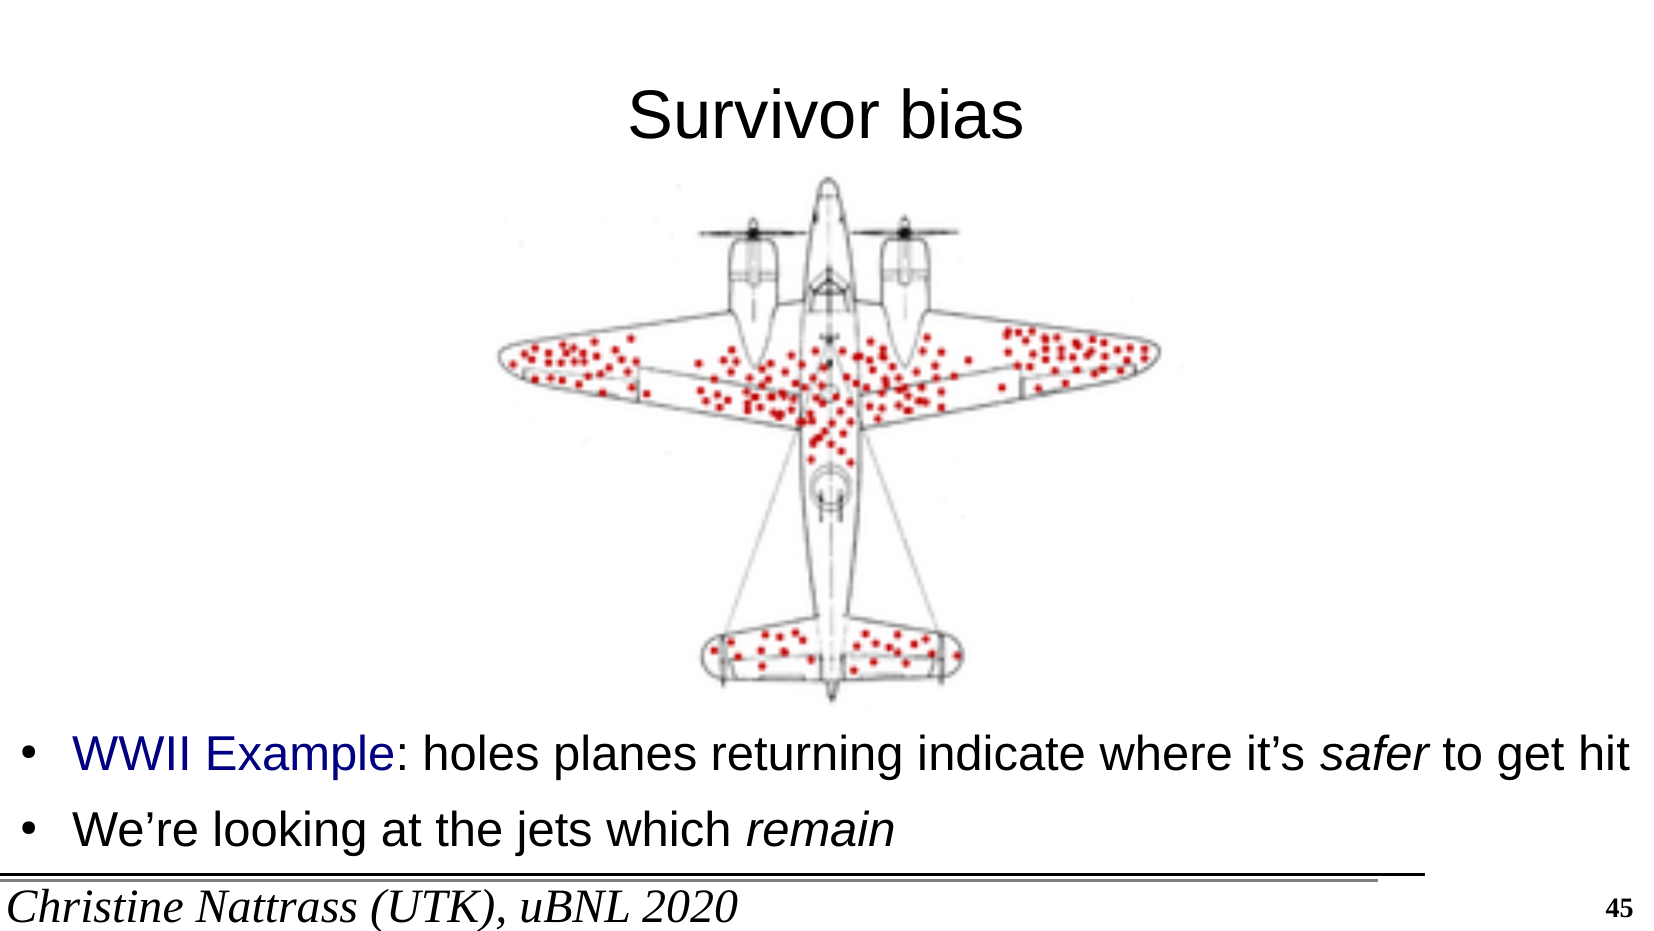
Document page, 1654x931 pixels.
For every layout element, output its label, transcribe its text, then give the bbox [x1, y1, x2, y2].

picture [462, 158, 1206, 713]
list WWII Example: holes planes returning indicate where it’s safer to get hit We’re looking at the jets which remain [2, 725, 1642, 911]
title Survivor bias [82, 37, 1571, 193]
